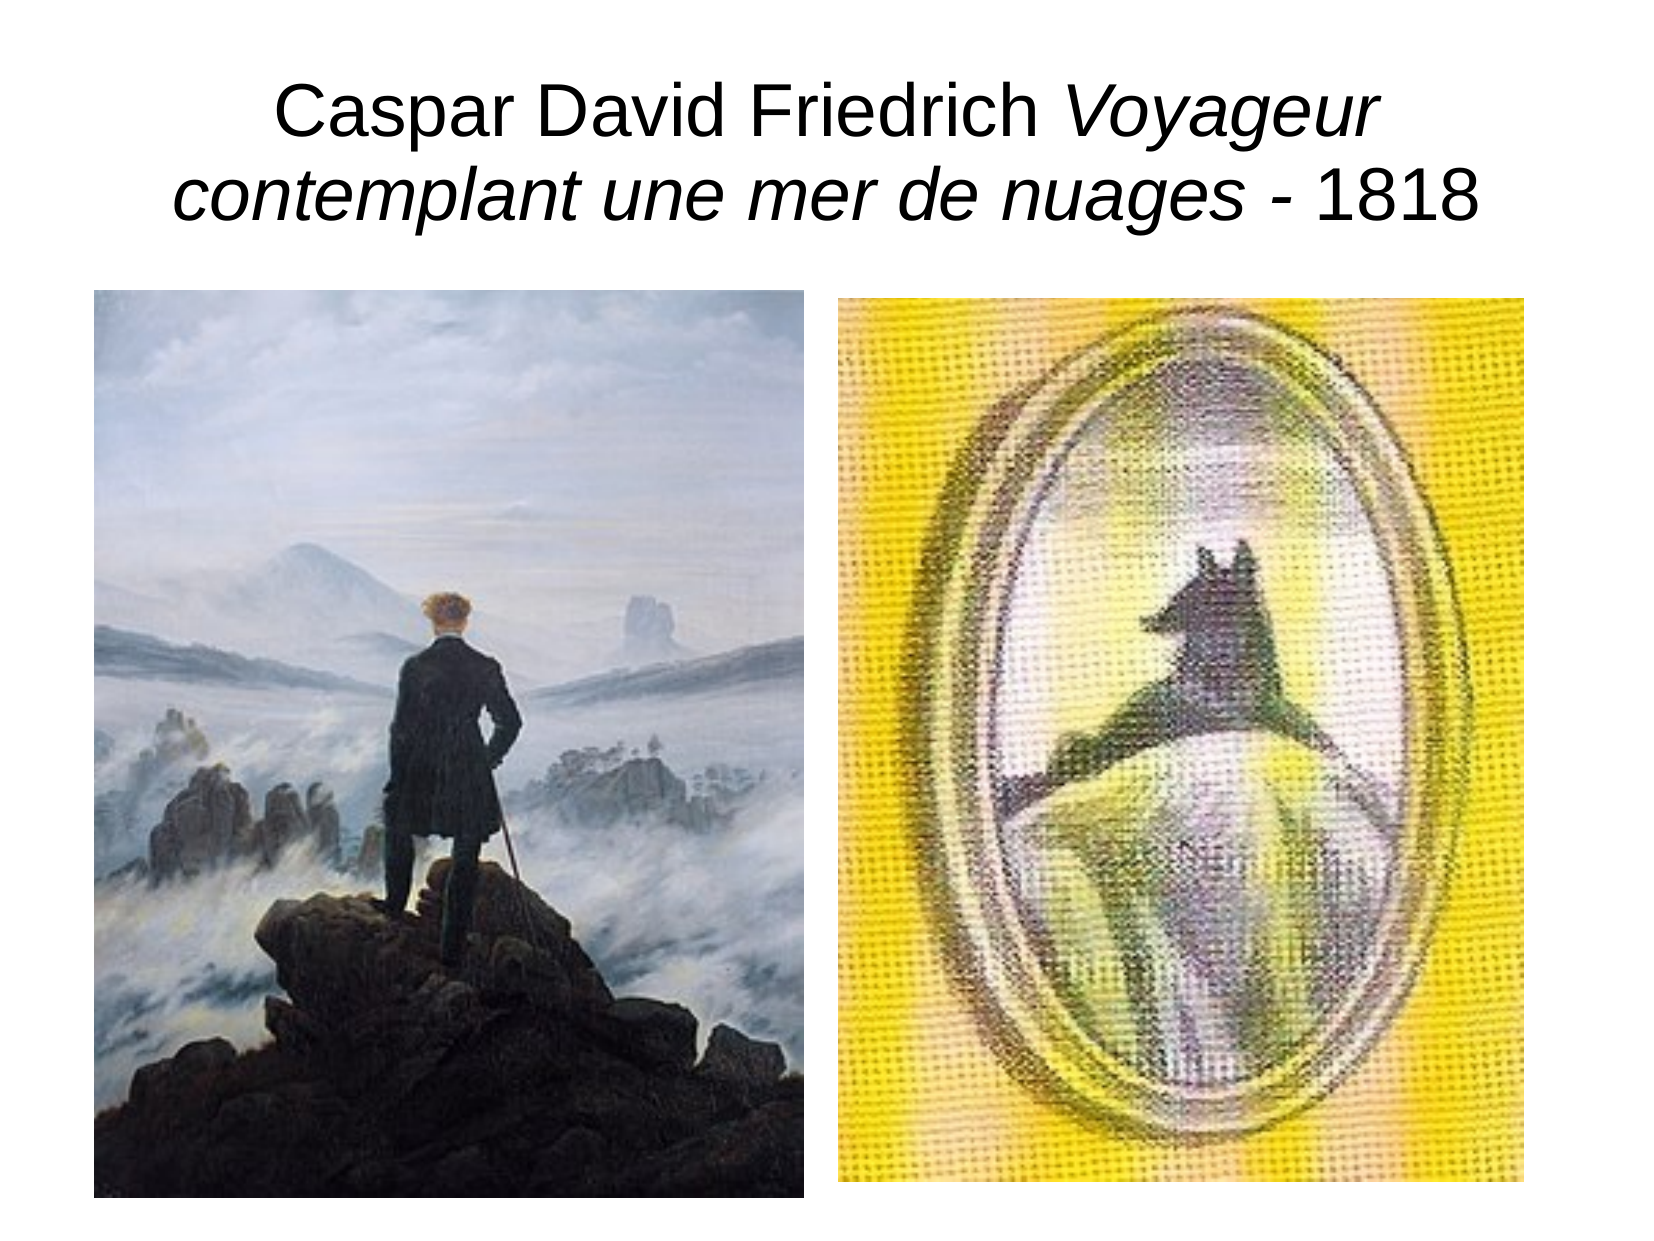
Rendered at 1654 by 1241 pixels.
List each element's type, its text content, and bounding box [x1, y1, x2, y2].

picture [94, 290, 804, 1198]
title Caspar David Friedrich Voyageur contemplant une mer de nuages - 1818 [82, 49, 1571, 257]
picture [838, 298, 1524, 1182]
